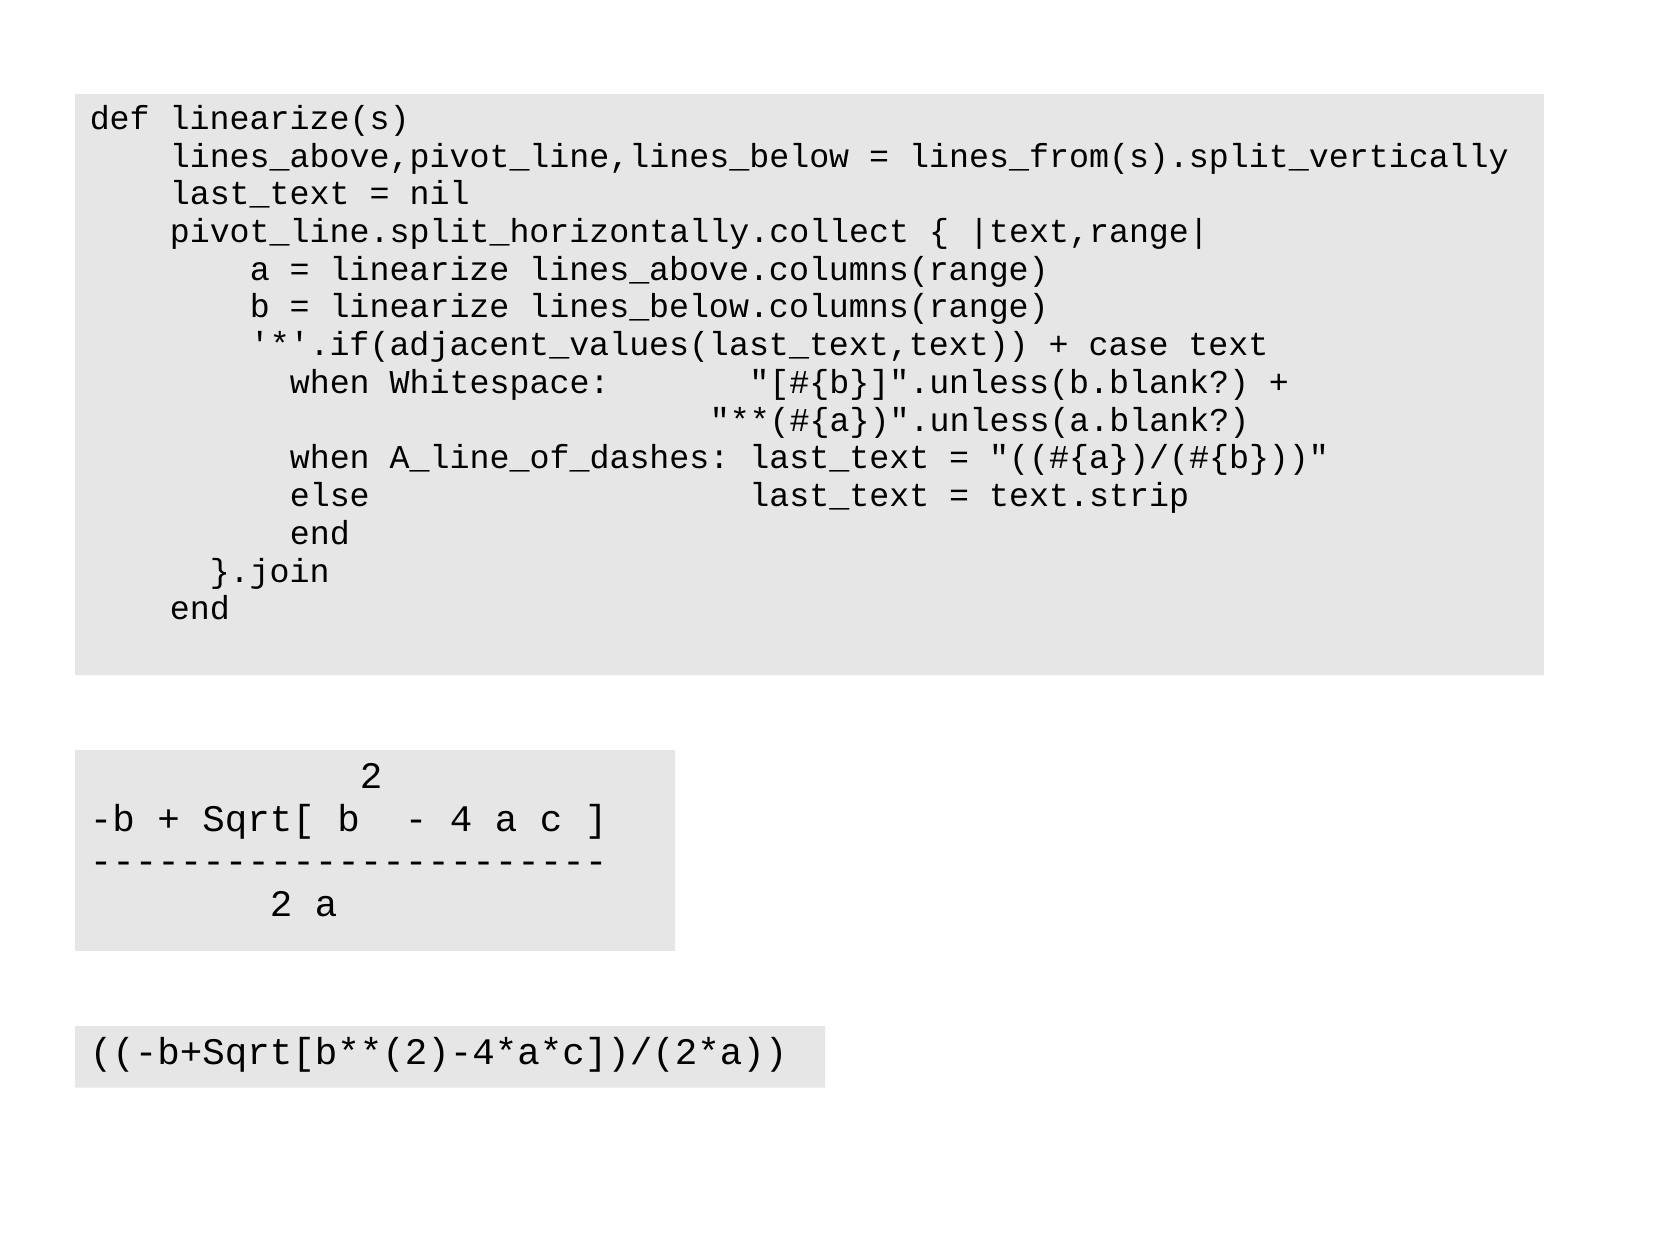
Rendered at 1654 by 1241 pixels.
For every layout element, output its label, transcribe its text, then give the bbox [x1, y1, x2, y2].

text_box 2 -b + Sqrt[ b - 4 a c ] ----------------------- 2 a [75, 750, 676, 951]
text_box ((-b+Sqrt[b**(2)-4*a*c])/(2*a)) [75, 1026, 826, 1088]
text_box def linearize(s) lines_above,pivot_line,lines_below = lines_from(s).split_vertically last_text = nil pivot_line.split_horizontally.collect { |text,range| a = linearize lines_above.columns(range) b = linearize lines_below.columns(range) '*'.if(adjacent_values(last_text,text)) + case text when Whitespace: "[#{b}]".unless(b.blank?) + "**(#{a})".unless(a.blank?) when A_line_of_dashes: last_text = "((#{a})/(#{b}))" else last_text = text.strip end }.join end [75, 94, 1544, 676]
